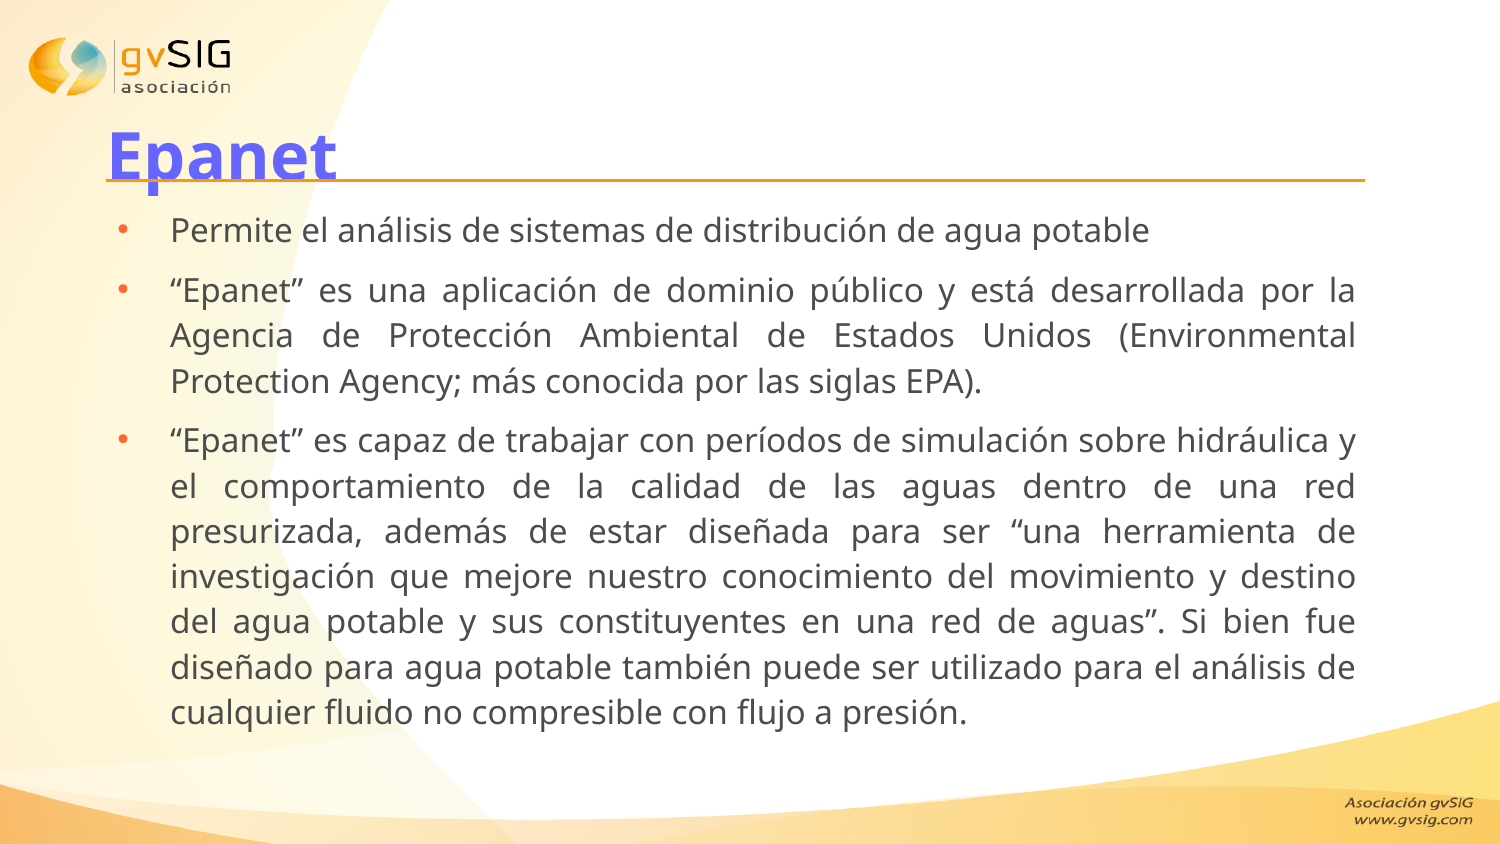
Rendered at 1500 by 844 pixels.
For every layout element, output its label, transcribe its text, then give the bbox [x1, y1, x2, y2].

list Permite el análisis de sistemas de distribución de agua potable “Epanet” es una aplicación de dominio público y está desarrollada por la Agencia de Protección Ambiental de Estados Unidos (Environmental Protection Agency; más conocida por las siglas EPA). “Epanet” es capaz de trabajar con períodos de simulación sobre hidráulica y el comportamiento de la calidad de las aguas dentro de una red presurizada, además de estar diseñada para ser “una herramienta de investigación que mejore nuestro conocimiento del movimiento y destino del agua potable y sus constituyentes en una red de aguas”. Si bien fue diseñado para agua potable también puede ser utilizado para el análisis de cualquier fluido no compresible con flujo a presión. [99, 129, 1359, 770]
picture [0, 0, 1500, 844]
title Epanet [106, 115, 1457, 193]
